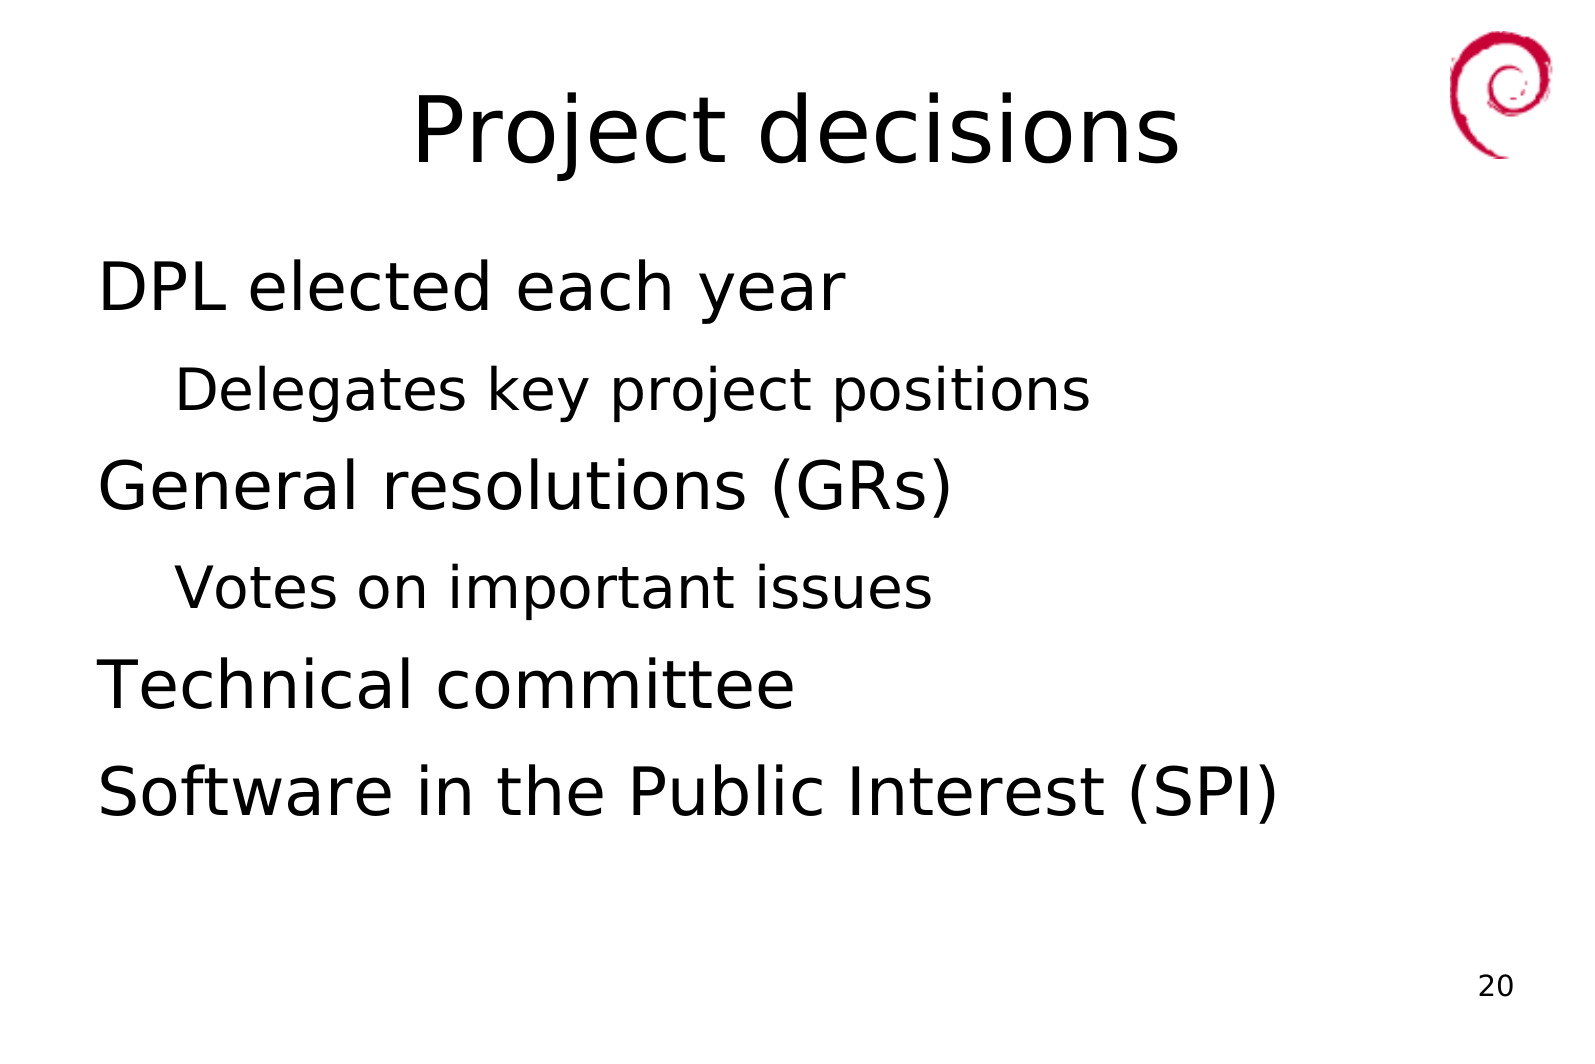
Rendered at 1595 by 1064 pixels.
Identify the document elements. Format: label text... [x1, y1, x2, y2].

title Project decisions [79, 42, 1515, 221]
list DPL elected each year Delegates key project positions General resolutions (GRs) Votes on important issues Technical committee Software in the Public Interest (SPI) [79, 248, 1515, 936]
picture [1450, 31, 1555, 159]
